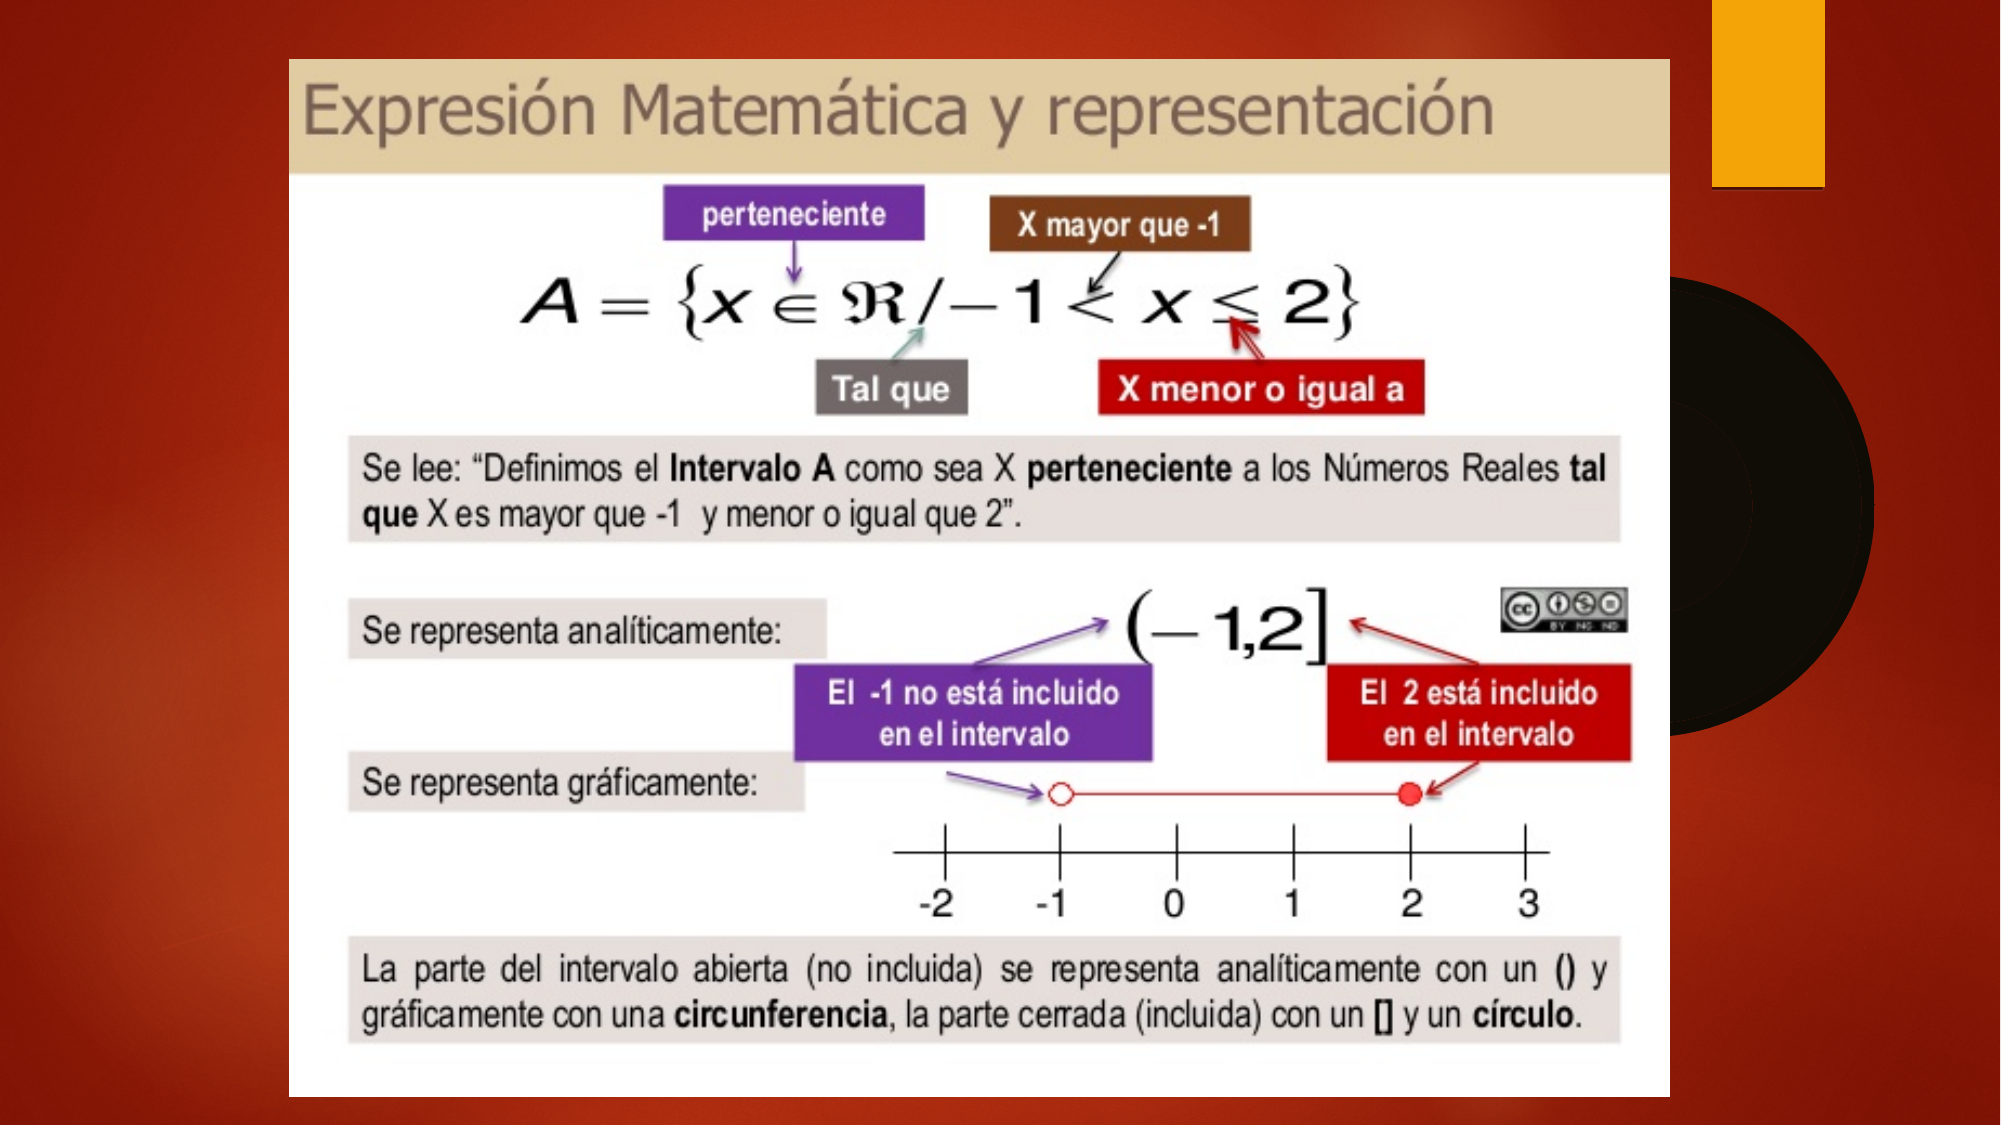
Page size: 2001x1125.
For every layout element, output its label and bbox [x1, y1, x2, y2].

picture [289, 59, 1670, 1097]
